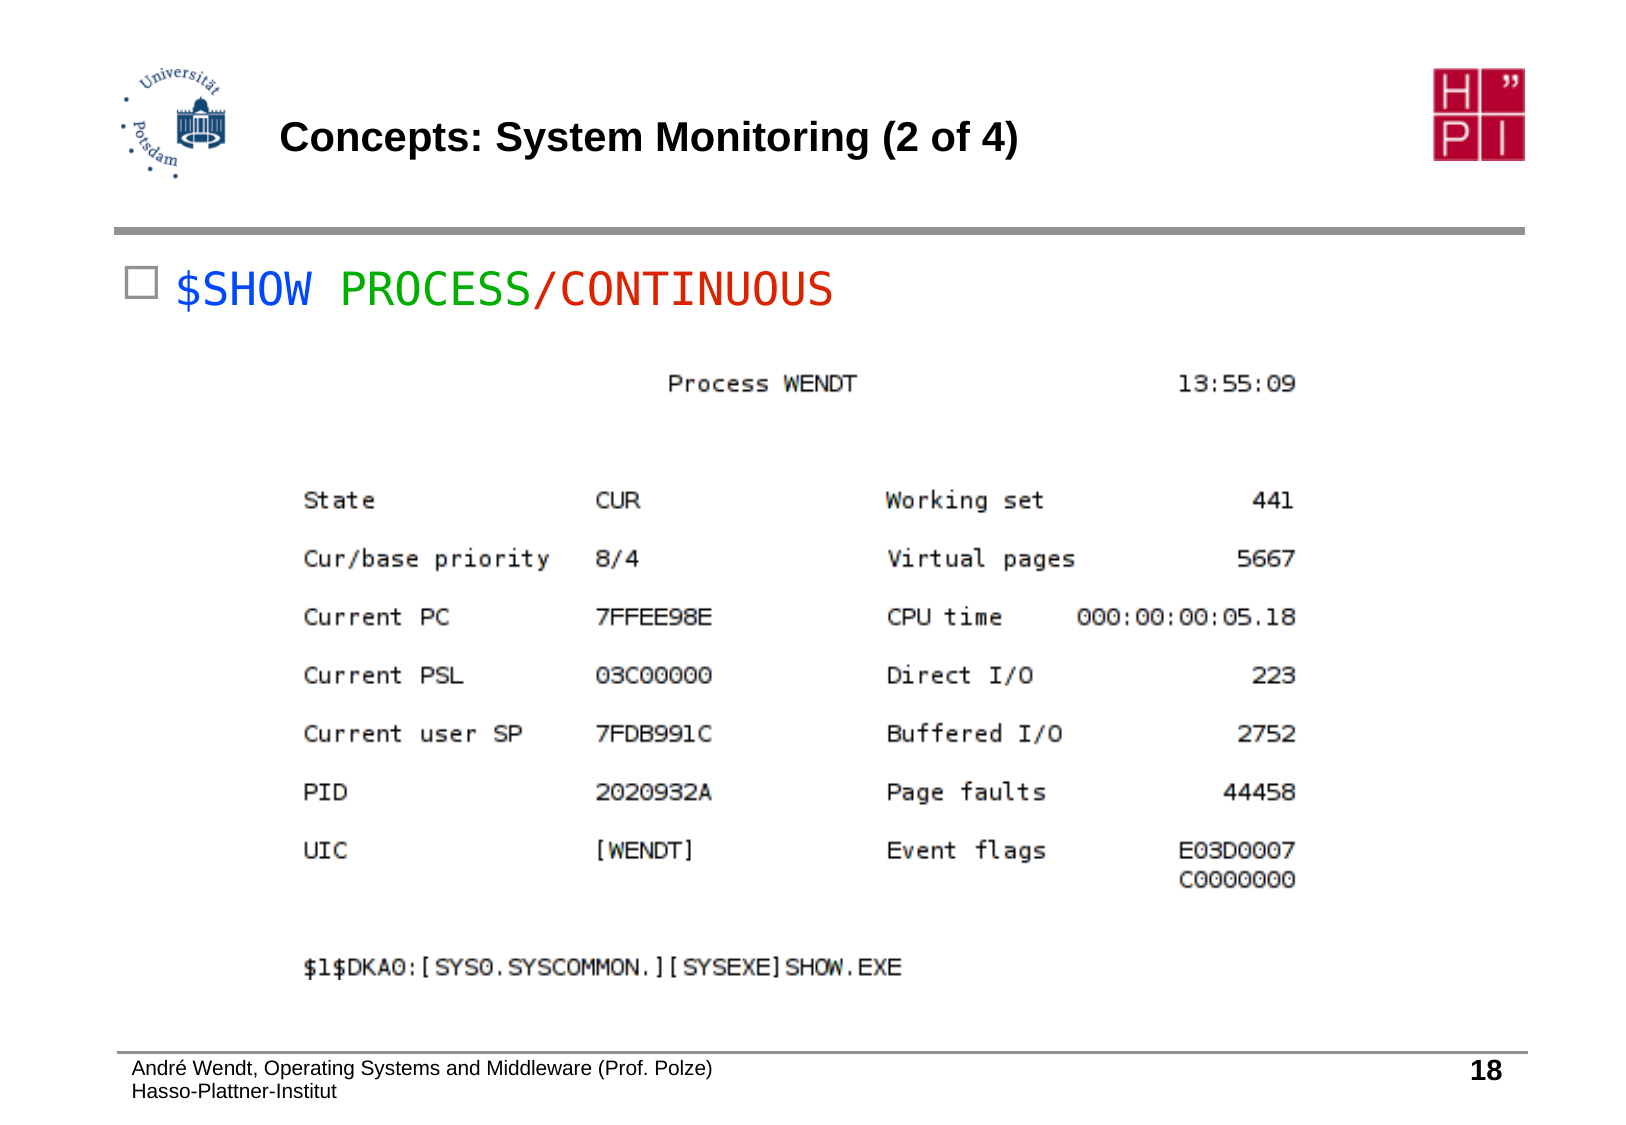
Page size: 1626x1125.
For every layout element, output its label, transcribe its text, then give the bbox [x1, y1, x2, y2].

picture [243, 338, 1412, 980]
picture [121, 68, 226, 179]
title Concepts: System Monitoring (2 of 4) [279, 68, 1390, 207]
picture [1433, 68, 1525, 161]
list $SHOW PROCESS/CONTINUOUS [121, 262, 1525, 325]
